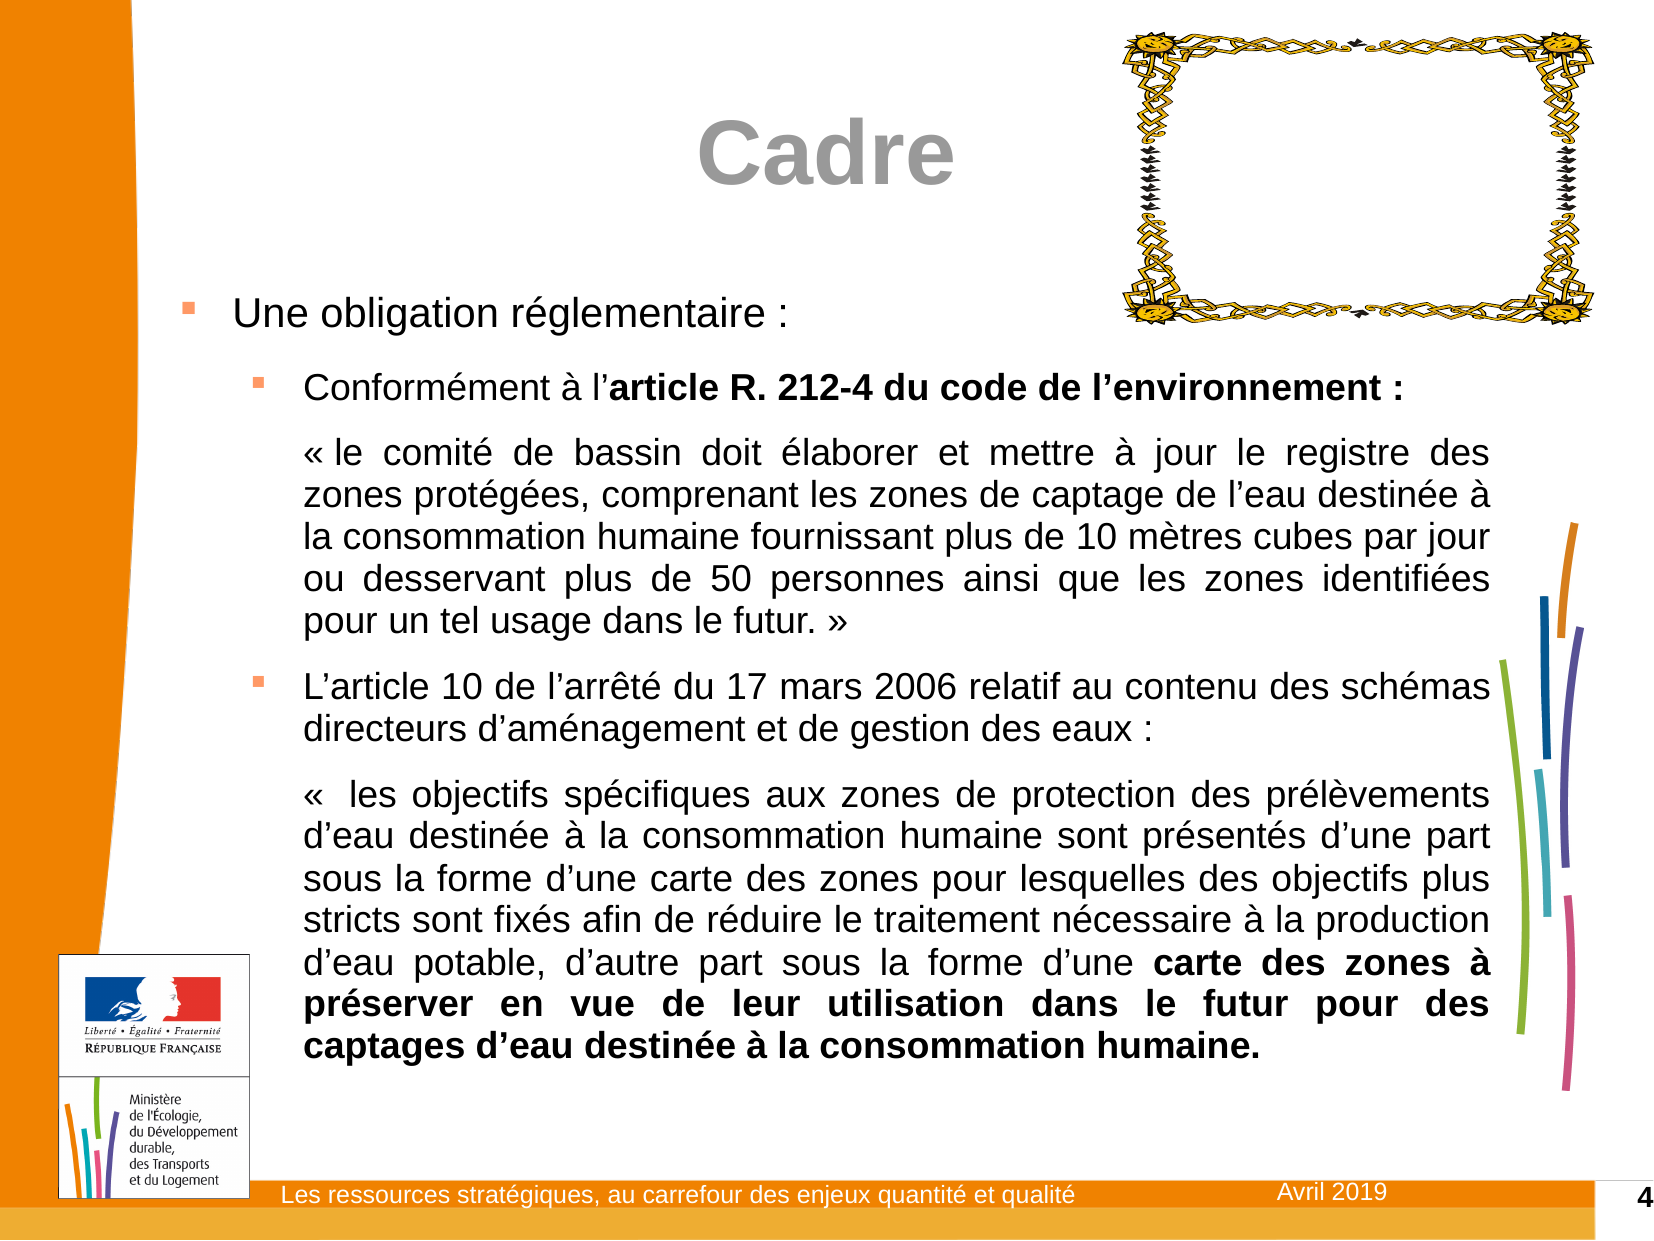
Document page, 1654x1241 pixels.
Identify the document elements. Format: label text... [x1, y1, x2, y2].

picture [0, 0, 1654, 1240]
title Cadre [82, 49, 1122, 257]
list Une obligation réglementaire : Conformément à l’article R. 212-4 du code de l’environnement : « le comité de bassin doit élaborer et mettre à jour le registre des zones protégées, comprenant les zones de captage de l’eau destinée à la consommation humaine fournissant plus de 10 mètres cubes par jour ou desservant plus de 50 personnes ainsi que les zones identifiées pour un tel usage dans le futur. » L’article 10 de l’arrêté du 17 mars 2006 relatif au contenu des schémas directeurs d’aménagement et de gestion des eaux : « les objectifs spécifiques aux zones de protection des prélèvements d’eau destinée à la consommation humaine sont présentés d’une part sous la forme d’une carte des zones pour lesquelles des objectifs plus stricts sont fixés afin de réduire le traitement nécessaire à la production d’eau potable, d’autre part sous la forme d’une carte des zones à préserver en vue de leur utilisation dans le futur pour des captages d’eau destinée à la consommation humaine. [161, 290, 1491, 1067]
